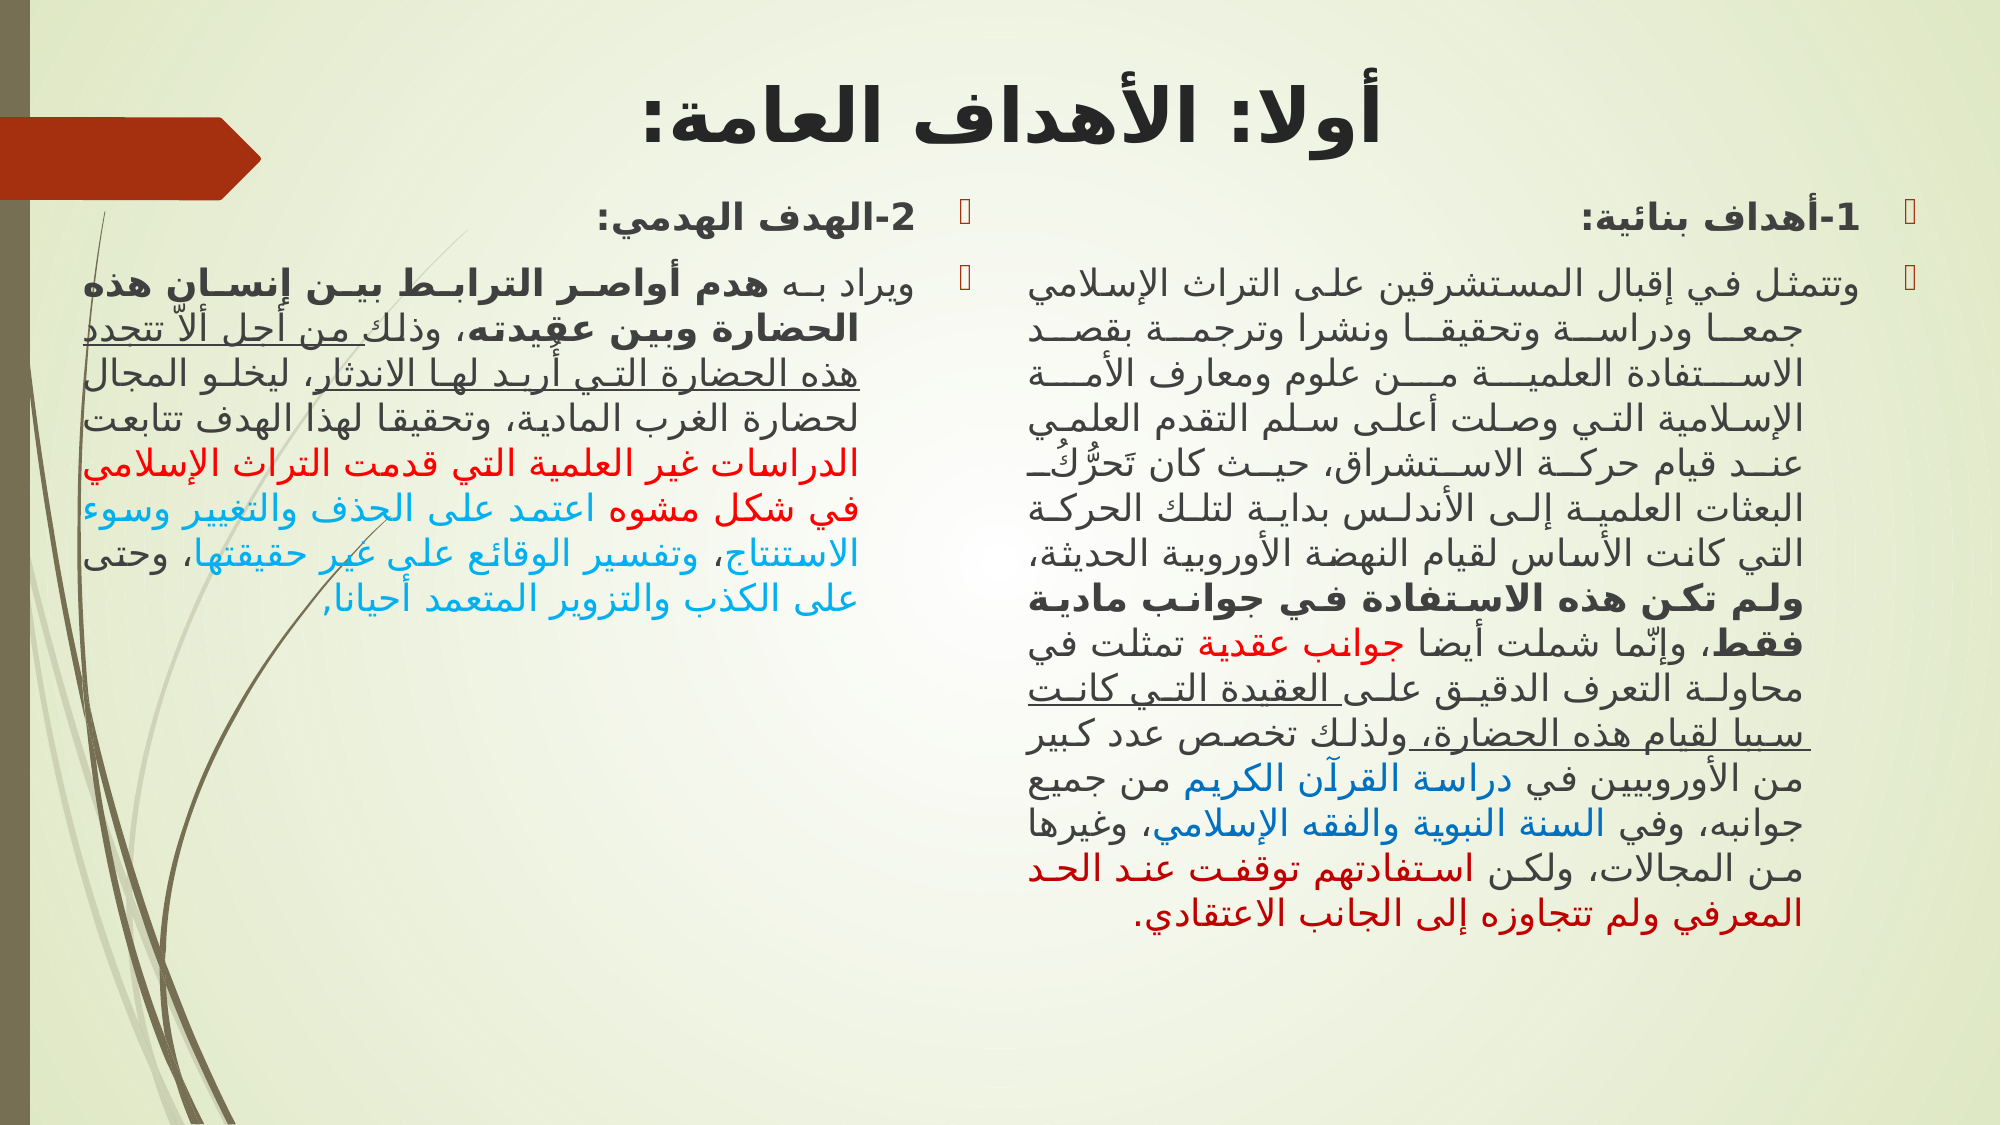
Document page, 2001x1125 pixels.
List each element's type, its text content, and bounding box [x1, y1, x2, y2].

title أولا: الأهداف العامة: [137, 59, 1863, 186]
list 1-أهداف بنائية: وتتمثل في إقبال المستشرقين على التراث الإسلامي جمعا ودراسة وتحقيقا ونشرا وترجمة بقصد الاستفادة العلمية من علوم ومعارف الأمة الإسلامية التي وصلت أعلى سلم التقدم العلمي عند قيام حركة الاستشراق، حيث كان تَحرُّكُ البعثات العلمية إلى الأندلس بداية لتلك الحركة التي كانت الأساس لقيام النهضة الأوروبية الحديثة، ولم تكن هذه الاستفادة في جوانب مادية فقط، وإنّما شملت أيضا جوانب عقدية تمثلت في محاولة التعرف الدقيق على العقيدة التي كانت سببا لقيام هذه الحضارة، ولذلك تخصص عدد كبير من الأوروبيين في دراسة القرآن الكريم من جميع جوانبه، وفي السنة النبوية والفقه الإسلامي، وغيرها من المجالات، ولكن استفادتهم توقفت عند الحد المعرفي ولم تتجاوزه إلى الجانب الاعتقادي. [1012, 185, 1933, 1076]
list 2-الهدف الهدمي: ويراد به هدم أواصر الترابط بين إنسان هذه الحضارة وبين عقيدته، وذلك من أجل ألاّ تتجدد هذه الحضارة التي أُريد لها الاندثار، ليخلو المجال لحضارة الغرب المادية، وتحقيقا لهذا الهدف تتابعت الدراسات غير العلمية التي قدمت التراث الإسلامي في شكل مشوه اعتمد على الحذف والتغيير وسوء الاستنتاج، وتفسير الوقائع على غير حقيقتها، وحتى على الكذب والتزوير المتعمد أحيانا, [67, 185, 988, 1076]
